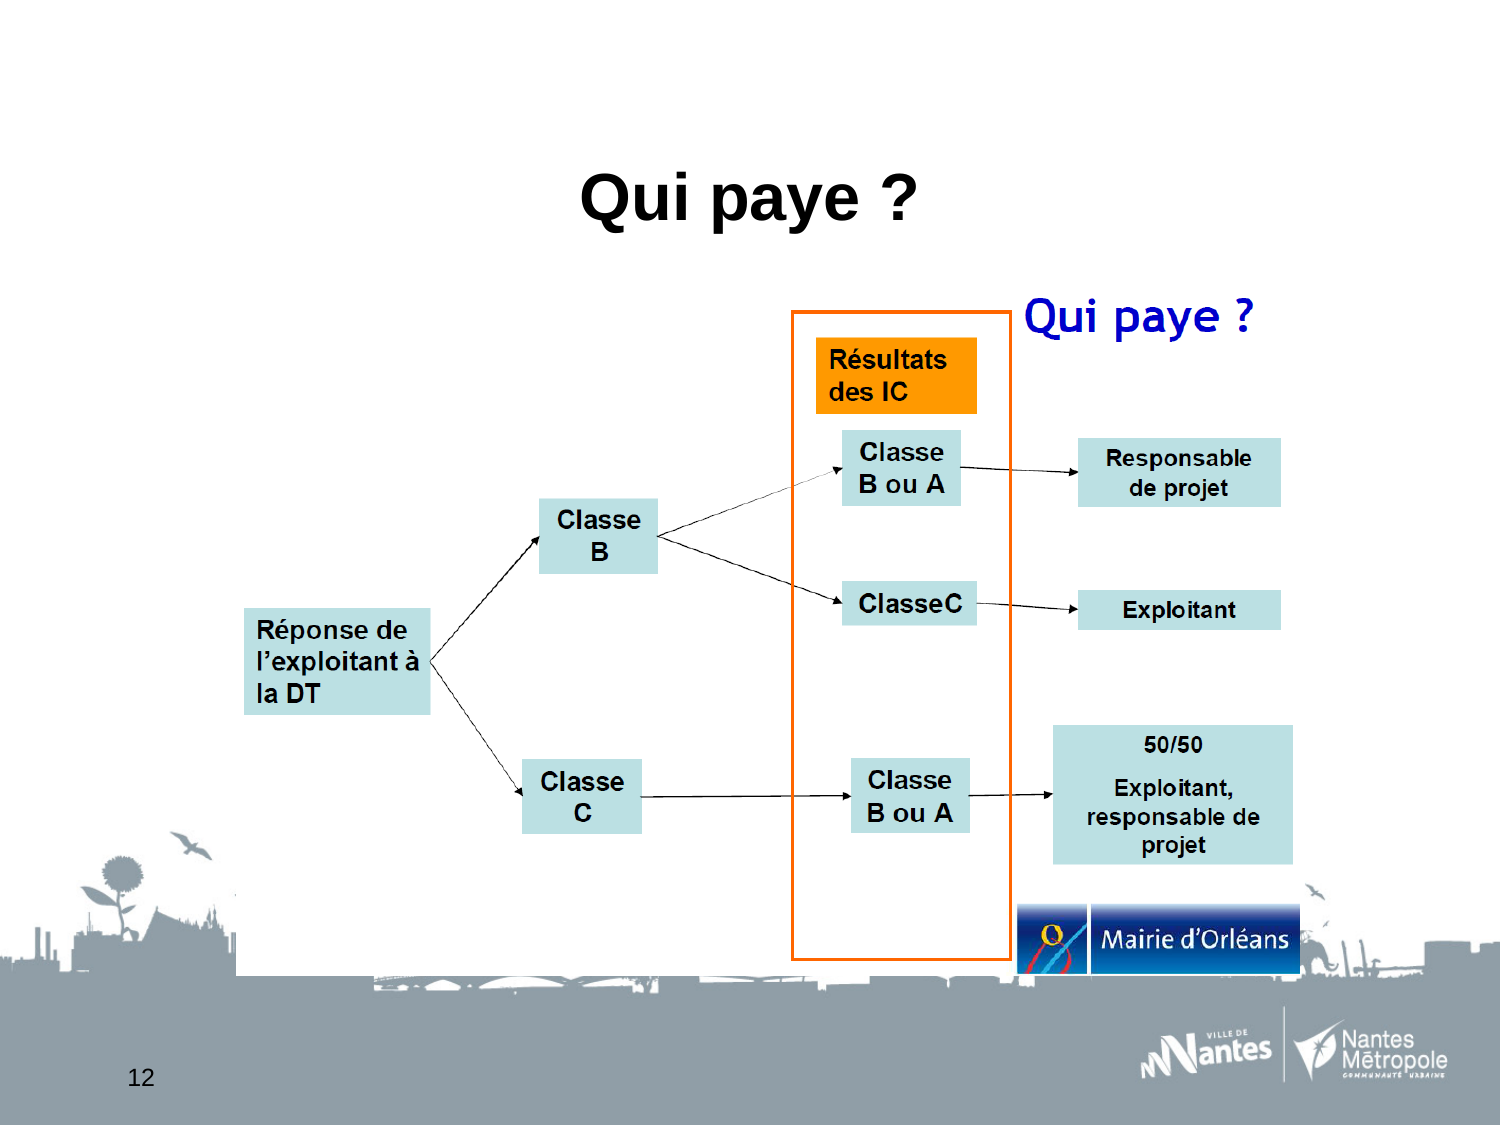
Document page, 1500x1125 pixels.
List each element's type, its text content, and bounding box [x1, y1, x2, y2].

title Qui paye ? [112, 99, 1388, 288]
picture [0, 0, 1500, 1125]
